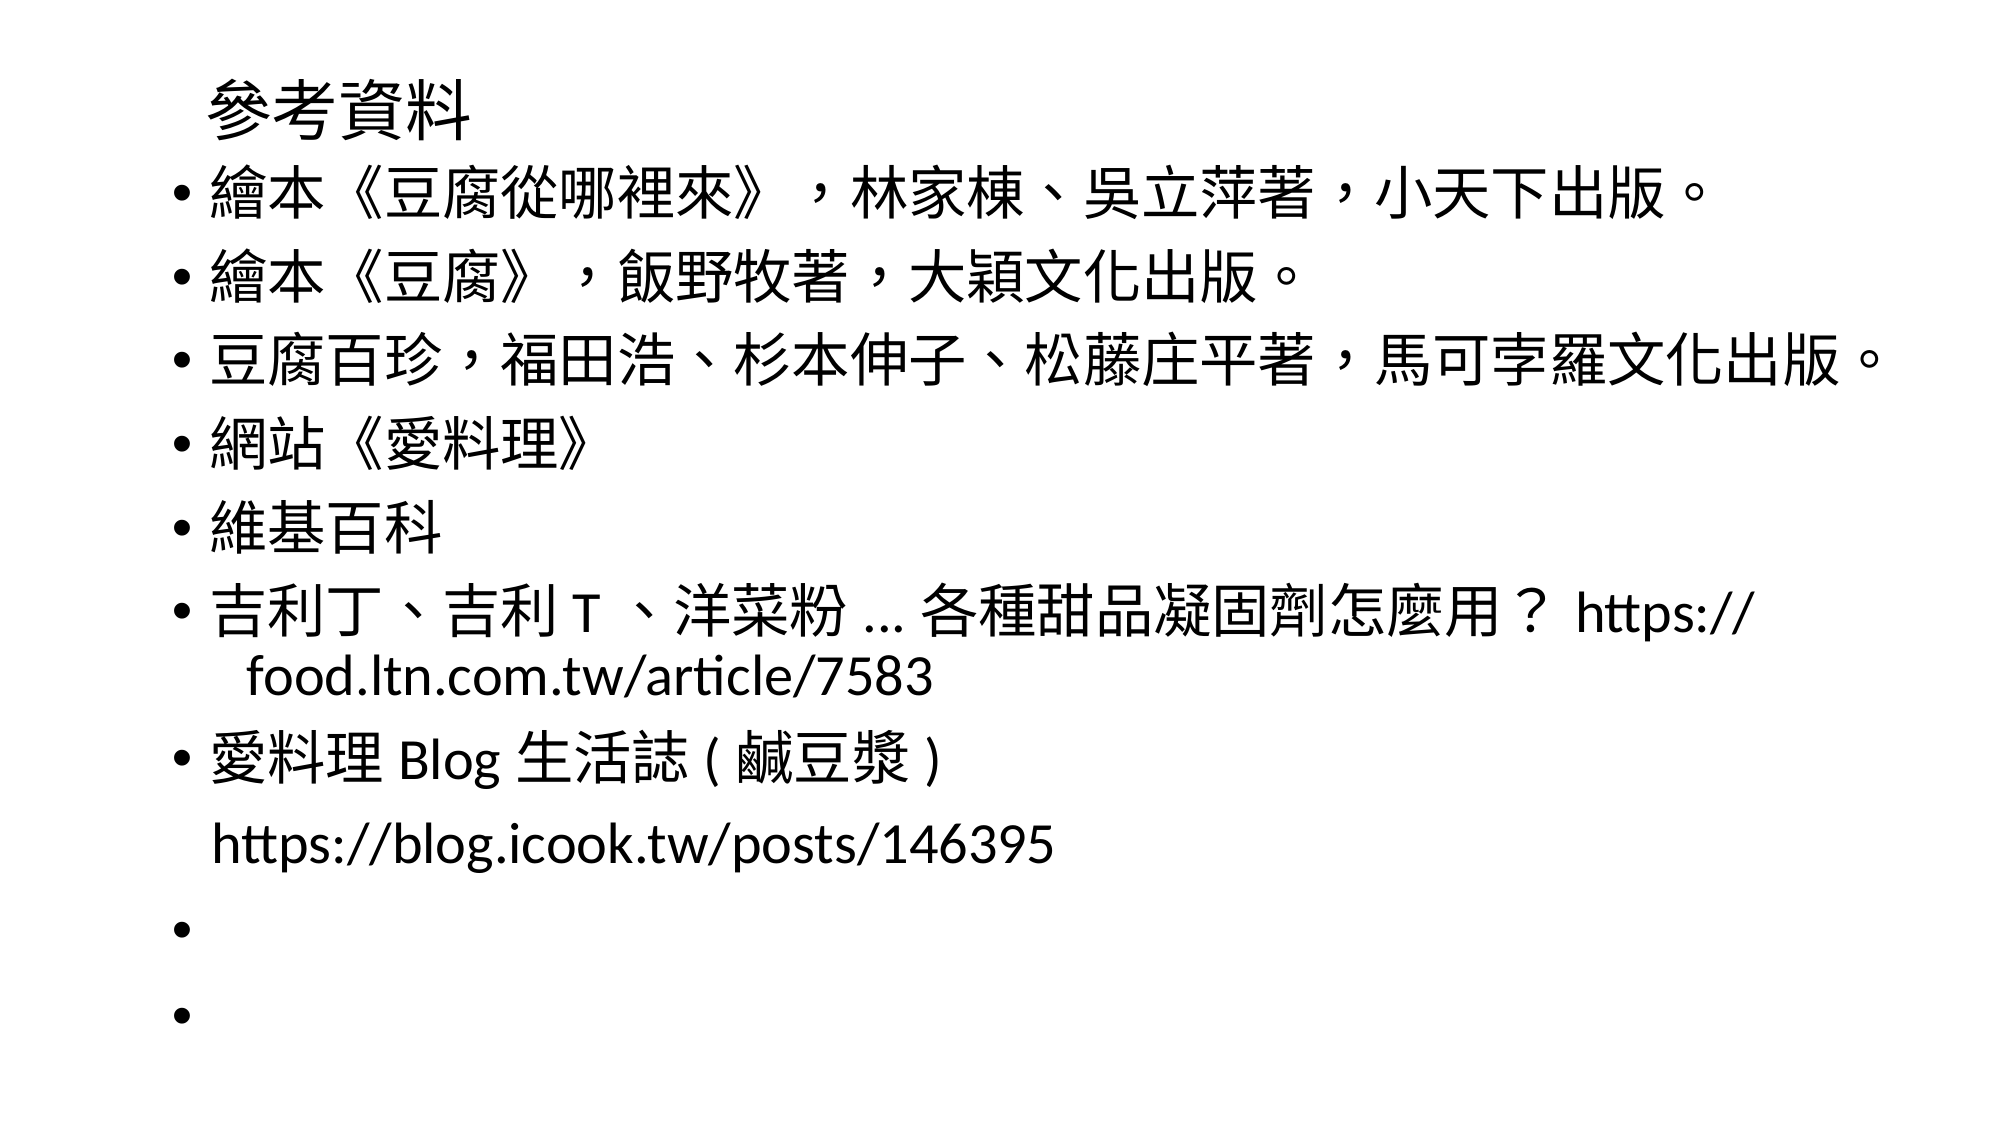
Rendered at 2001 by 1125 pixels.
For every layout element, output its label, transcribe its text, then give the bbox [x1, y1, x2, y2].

text_box 參考資料 [0, 60, 763, 157]
list 繪本《豆腐從哪裡來》，林家棟、吳立萍著，小天下出版。 繪本《豆腐》，飯野牧著，大穎文化出版。 豆腐百珍，福田浩、杉本伸子、松藤庄平著，馬可孛羅文化出版。 網站《愛料理》 維基百科 吉利丁、吉利T、洋菜粉...各種甜品凝固劑怎麼用？https://food.ltn.com.tw/article/7583 愛料理Blog生活誌(鹹豆漿) https://blog.icook.tw/posts/146395 [156, 156, 1882, 1125]
